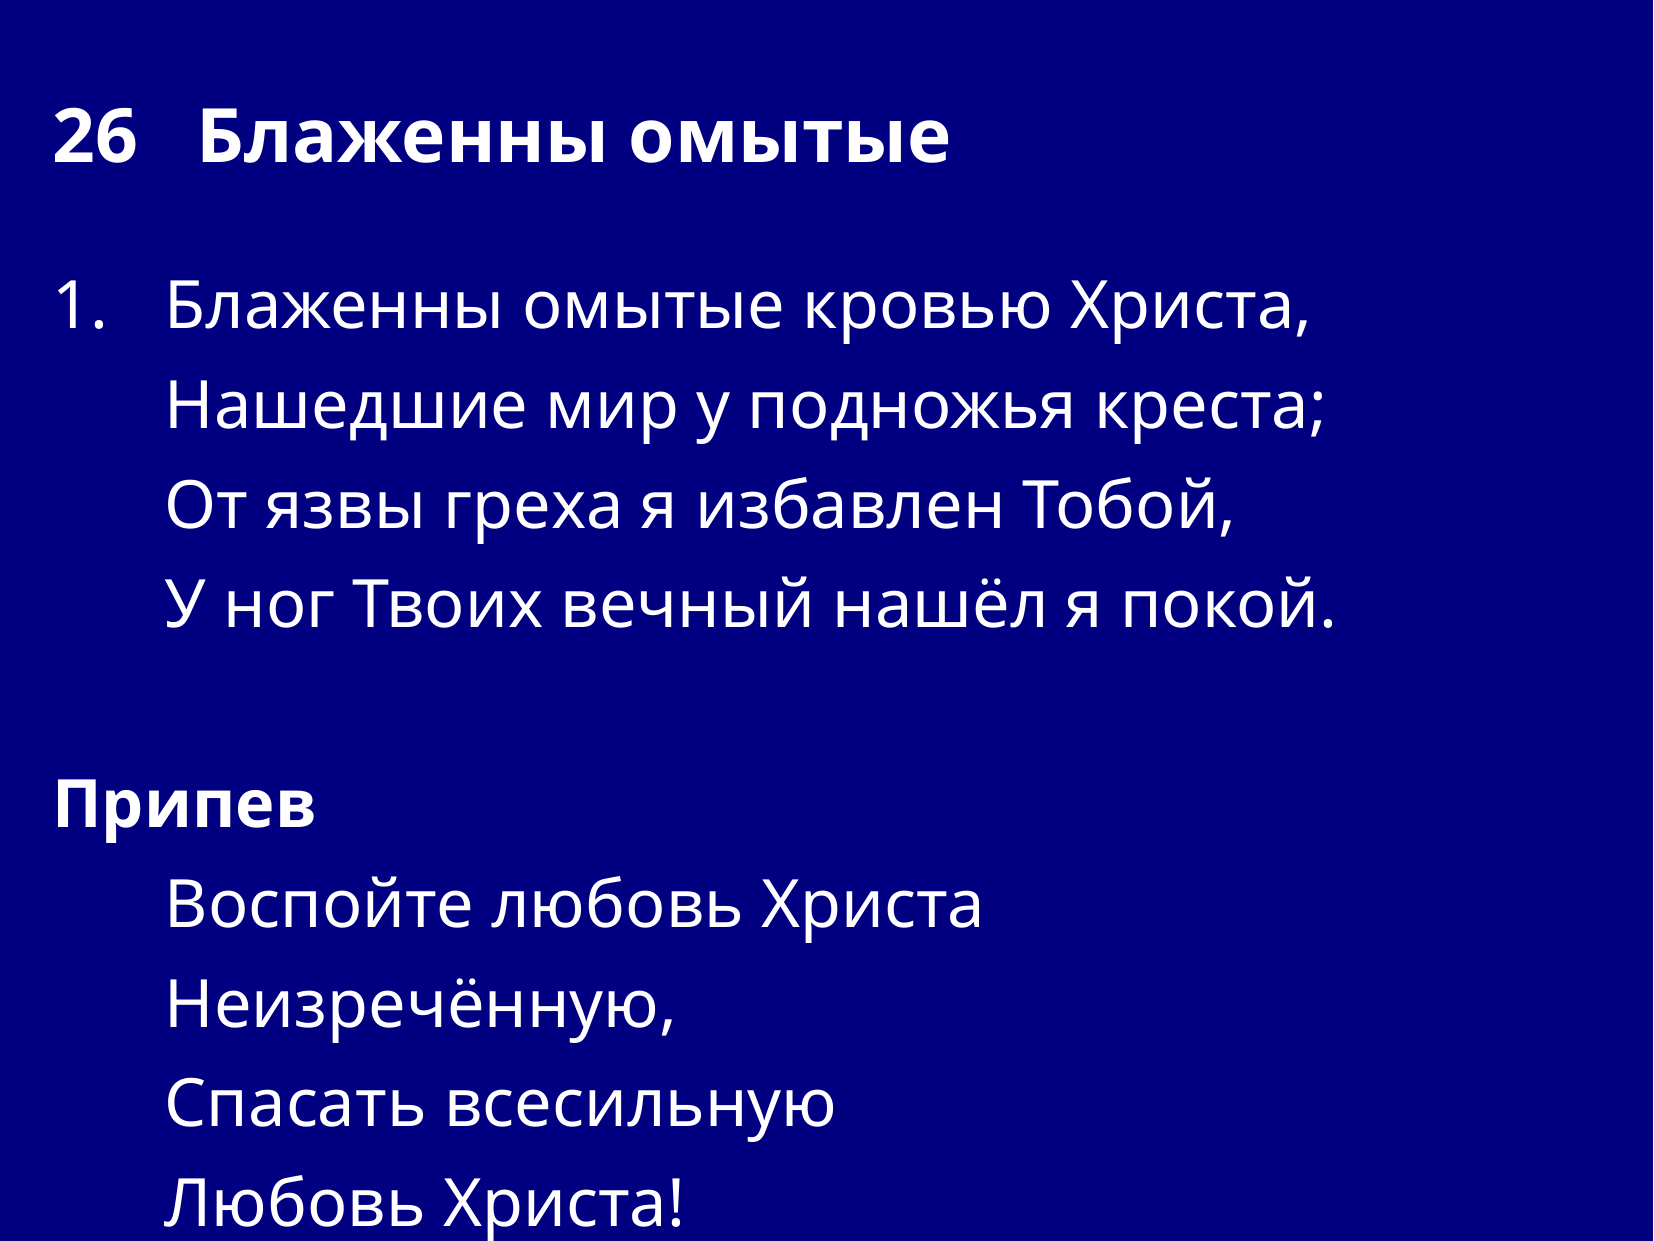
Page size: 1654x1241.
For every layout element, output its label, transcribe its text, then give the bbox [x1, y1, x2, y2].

text_box 26 Блаженны омытые [37, 75, 1576, 188]
text_box 1. Блаженны омытые кровью Христа, Нашедшие мир у подножья креста; От язвы греха я избавлен Тобой, У ног Твоих вечный нашёл я покой. Припев Воспойте любовь Христа Неизречённую, Спасать всесильную Любовь Христа! [37, 188, 1576, 1163]
